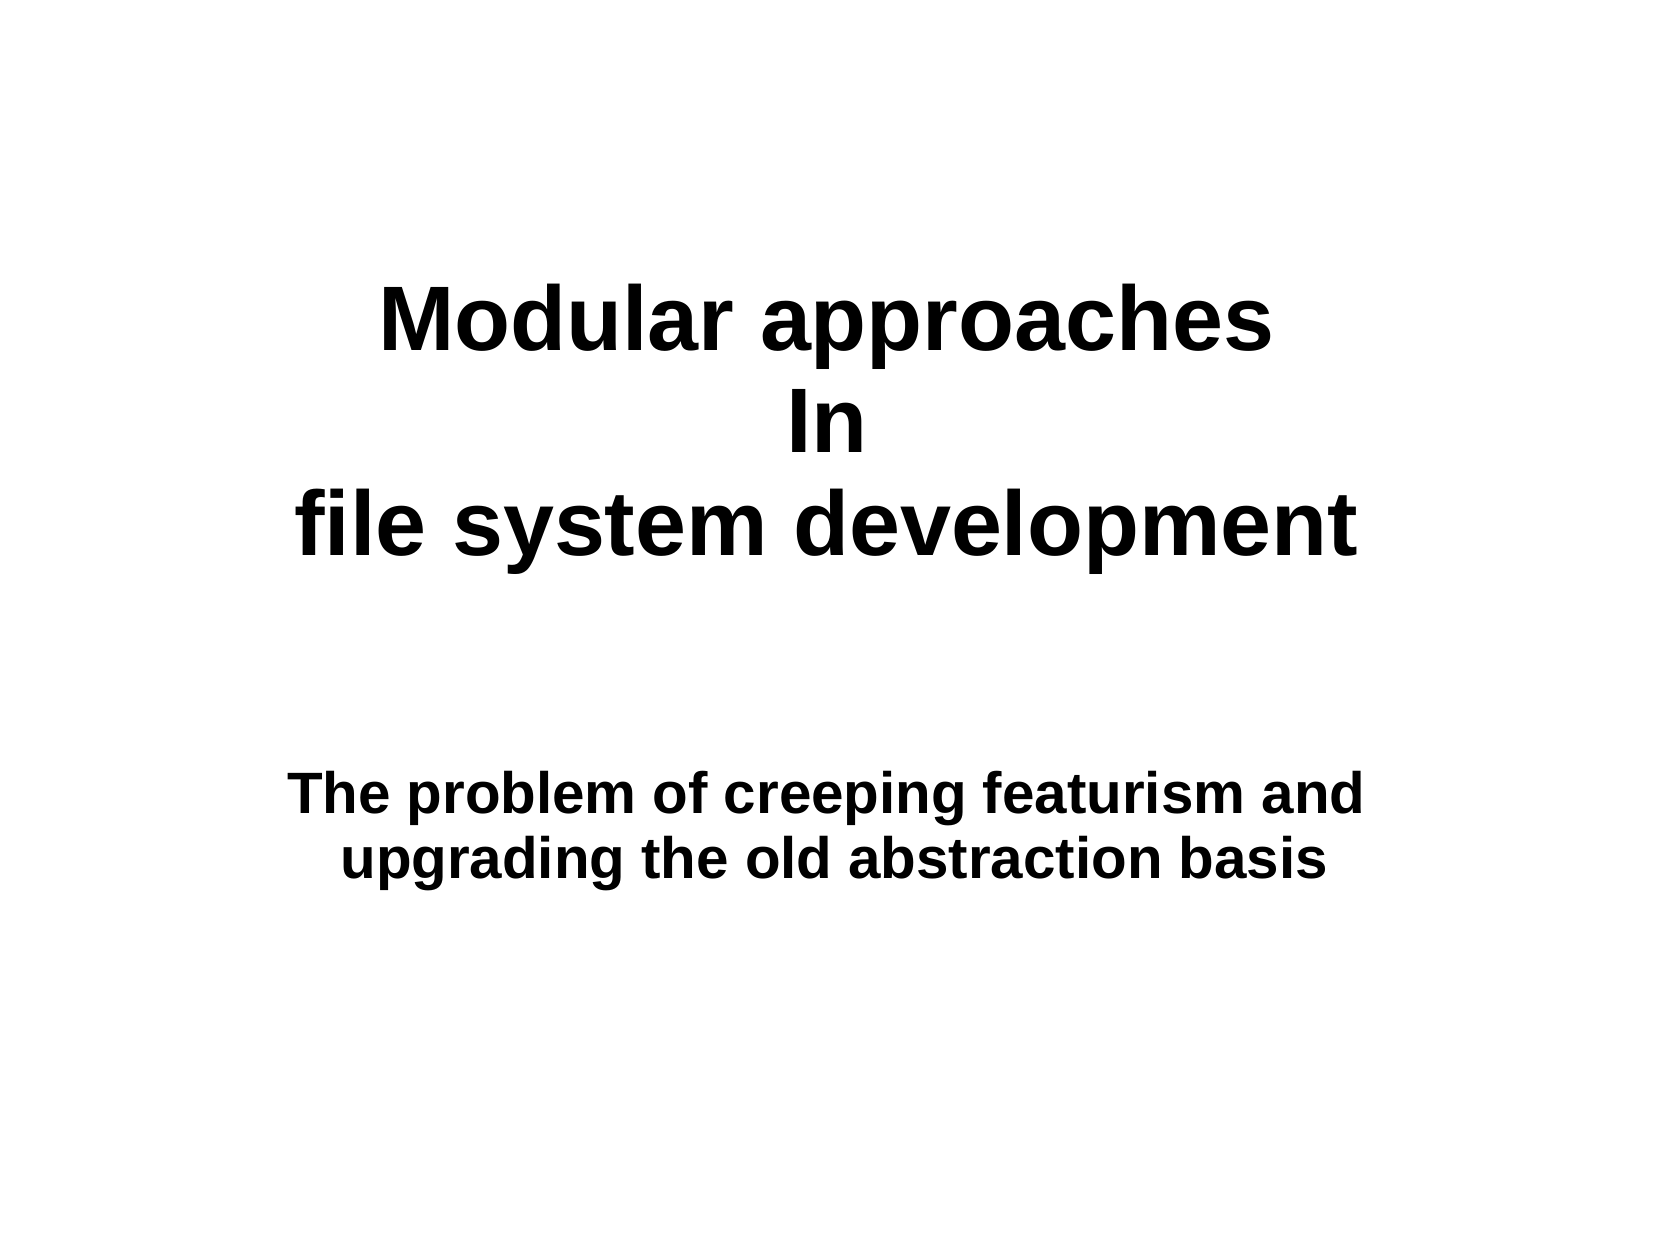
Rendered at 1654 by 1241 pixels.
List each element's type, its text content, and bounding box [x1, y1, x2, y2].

subtitle Modular approaches In file system development The problem of creeping featurism and upgrading the old abstraction basis [82, 49, 1571, 1109]
